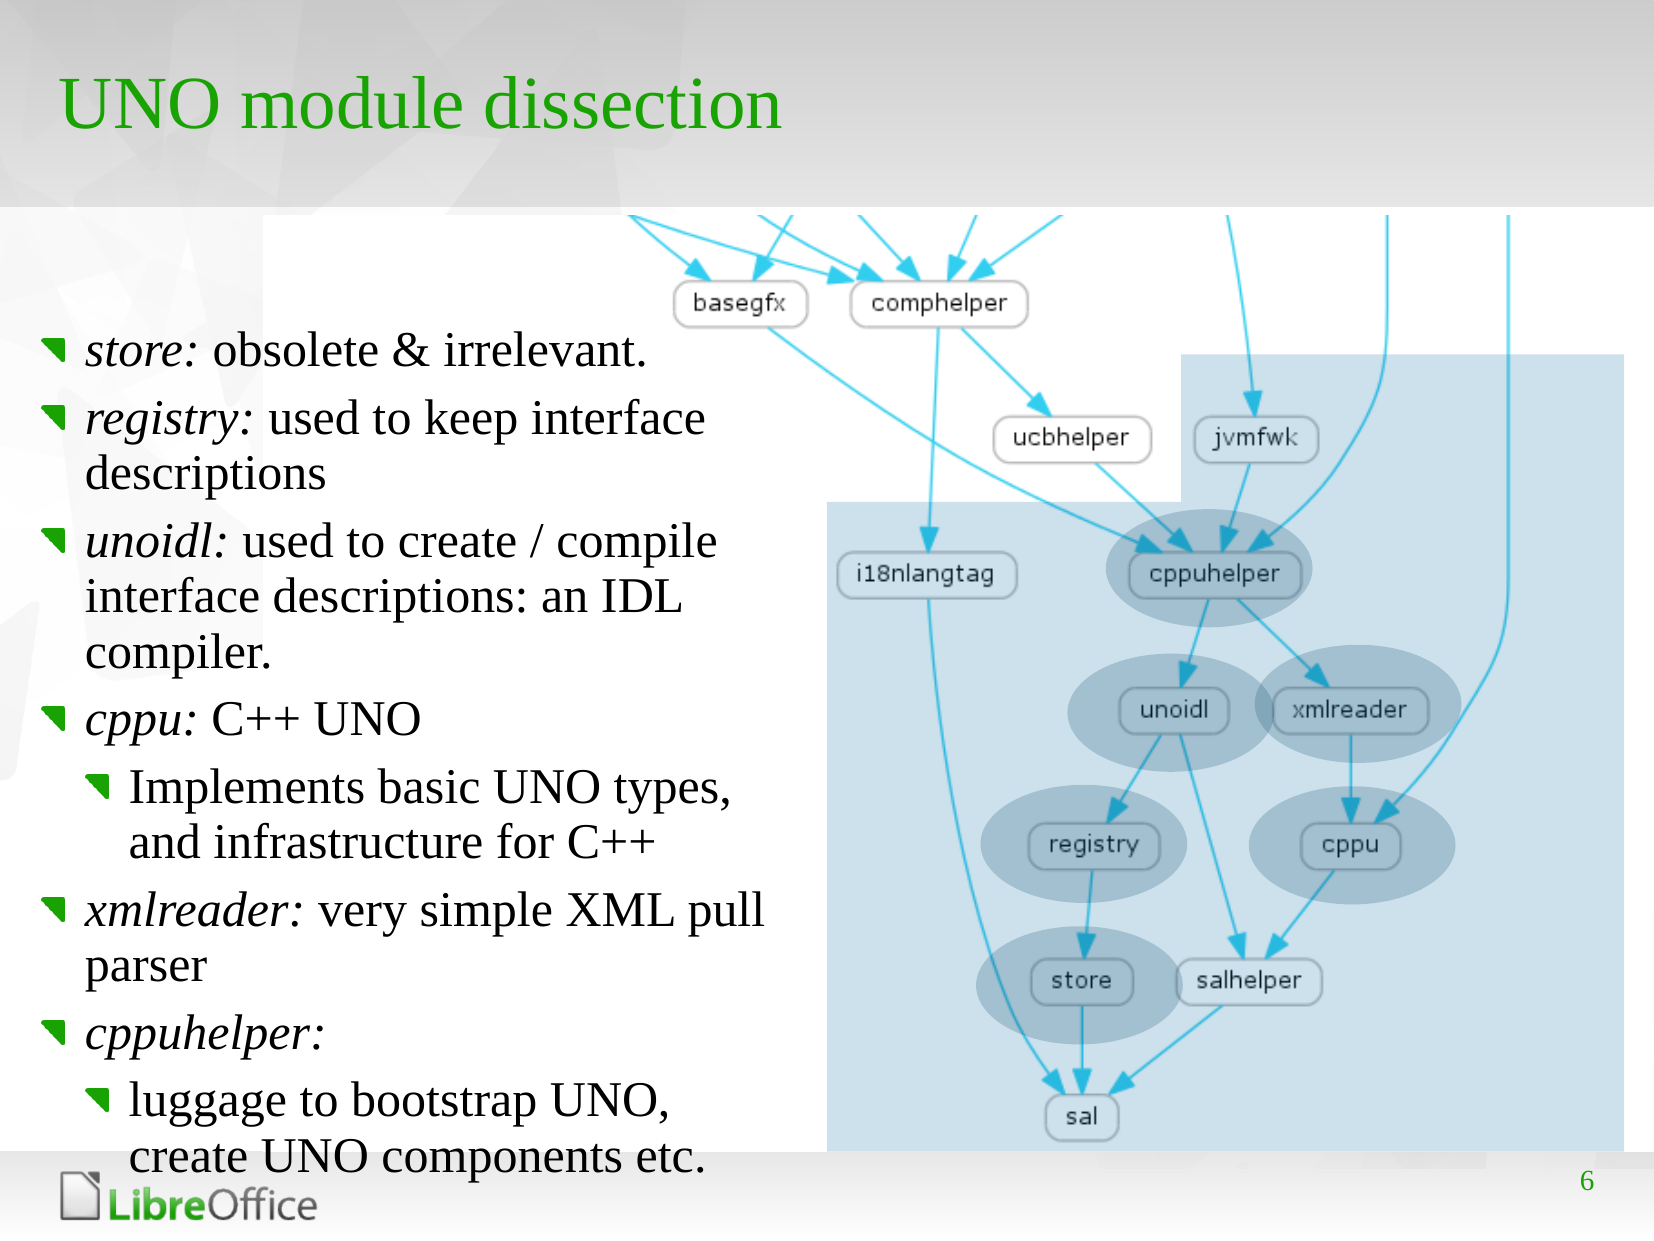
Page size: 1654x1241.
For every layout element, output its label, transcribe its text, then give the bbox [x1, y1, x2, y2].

text_box [826, 354, 1625, 1152]
picture [0, 0, 1654, 1169]
title UNO module dissection [59, 29, 1595, 178]
picture [41, 1184, 337, 1240]
list store: obsolete & irrelevant. registry: used to keep interface descriptions unoidl: used to create / compile interface descriptions: an IDL compiler. cppu: C++ UNO Implements basic UNO types, and infrastructure for C++ xmlreader: very simple XML pull parser cppuhelper: luggage to bootstrap UNO, create UNO components etc. [41, 322, 780, 1184]
